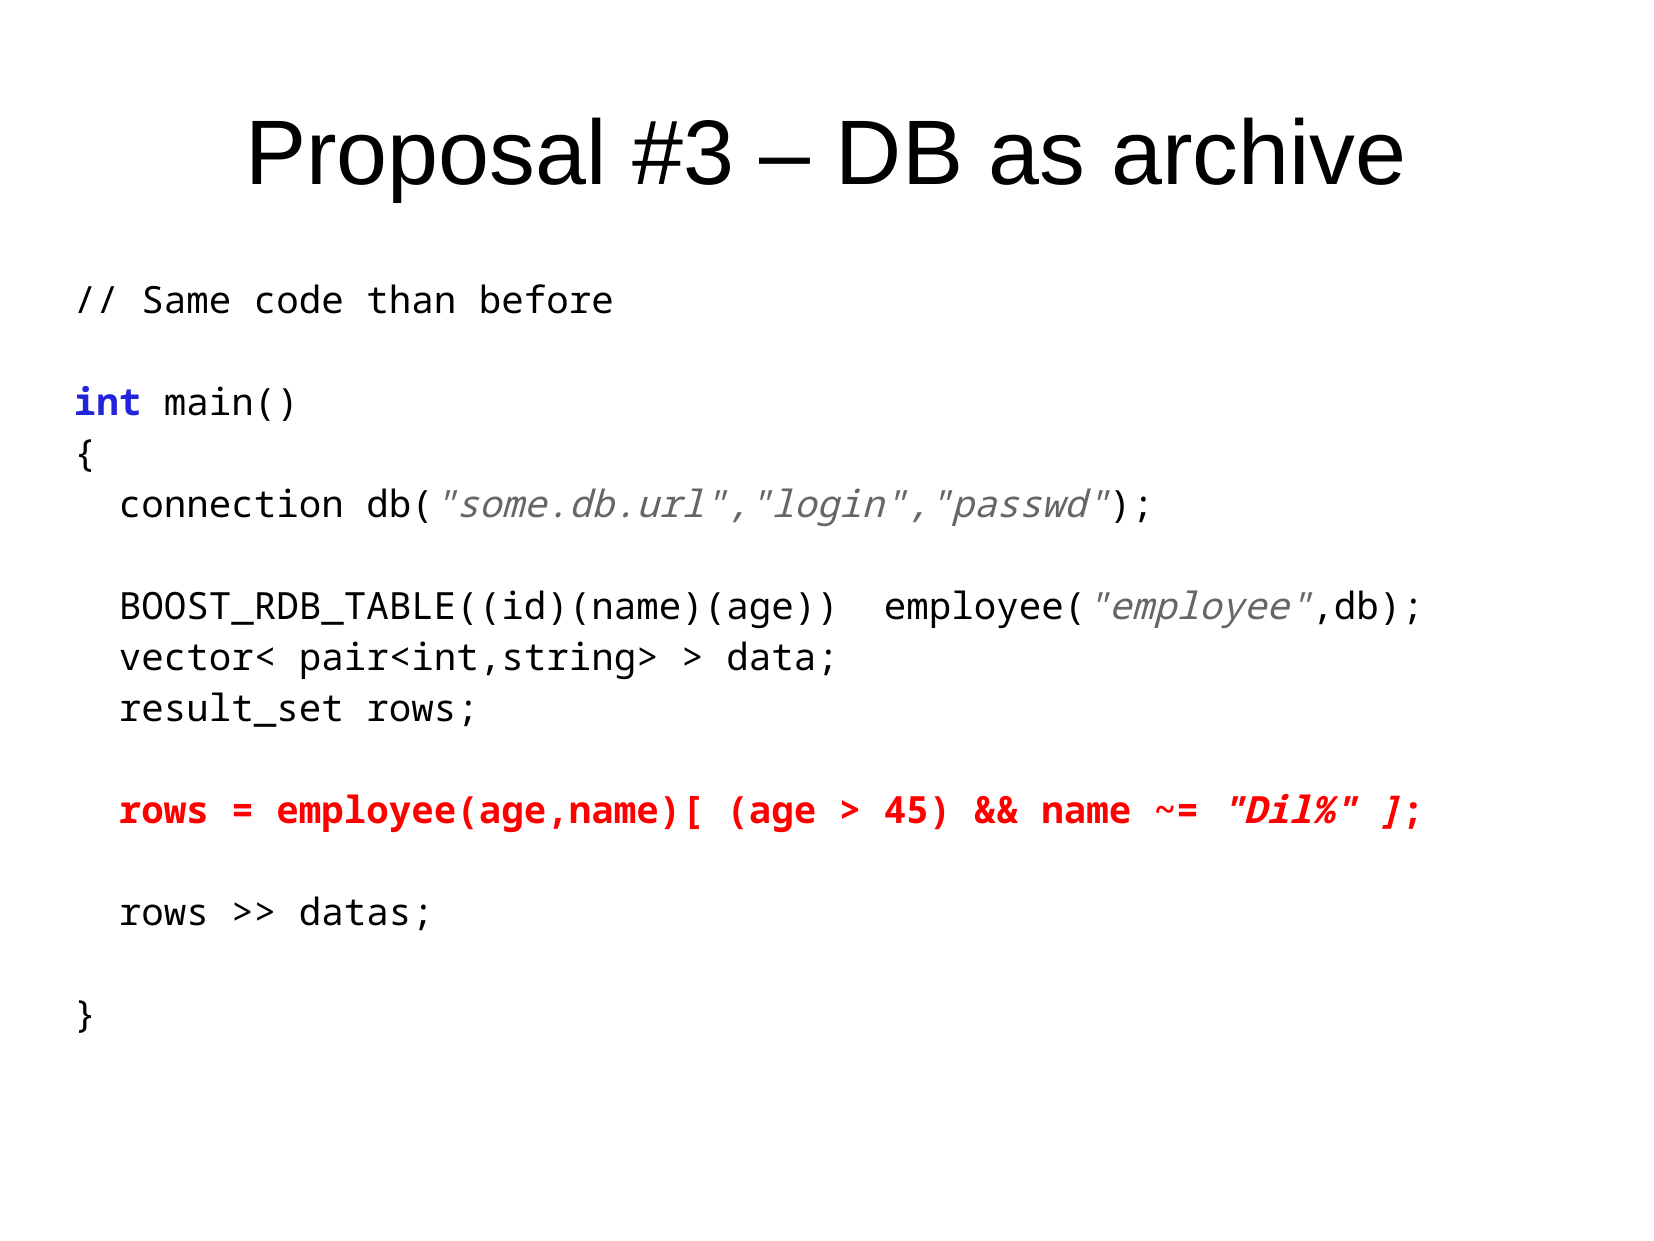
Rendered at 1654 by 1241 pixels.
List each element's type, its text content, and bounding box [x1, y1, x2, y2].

title Proposal #3 – DB as archive [82, 49, 1571, 257]
text_box // Same code than before int main() { connection db("some.db.url","login","passwd"); BOOST_RDB_TABLE((id)(name)(age)) employee("employee",db); vector< pair<int,string> > data; result_set rows; rows = employee(age,name)[ (age > 45) && name ~= "Dil%" ]; rows >> datas; } [59, 265, 1595, 938]
